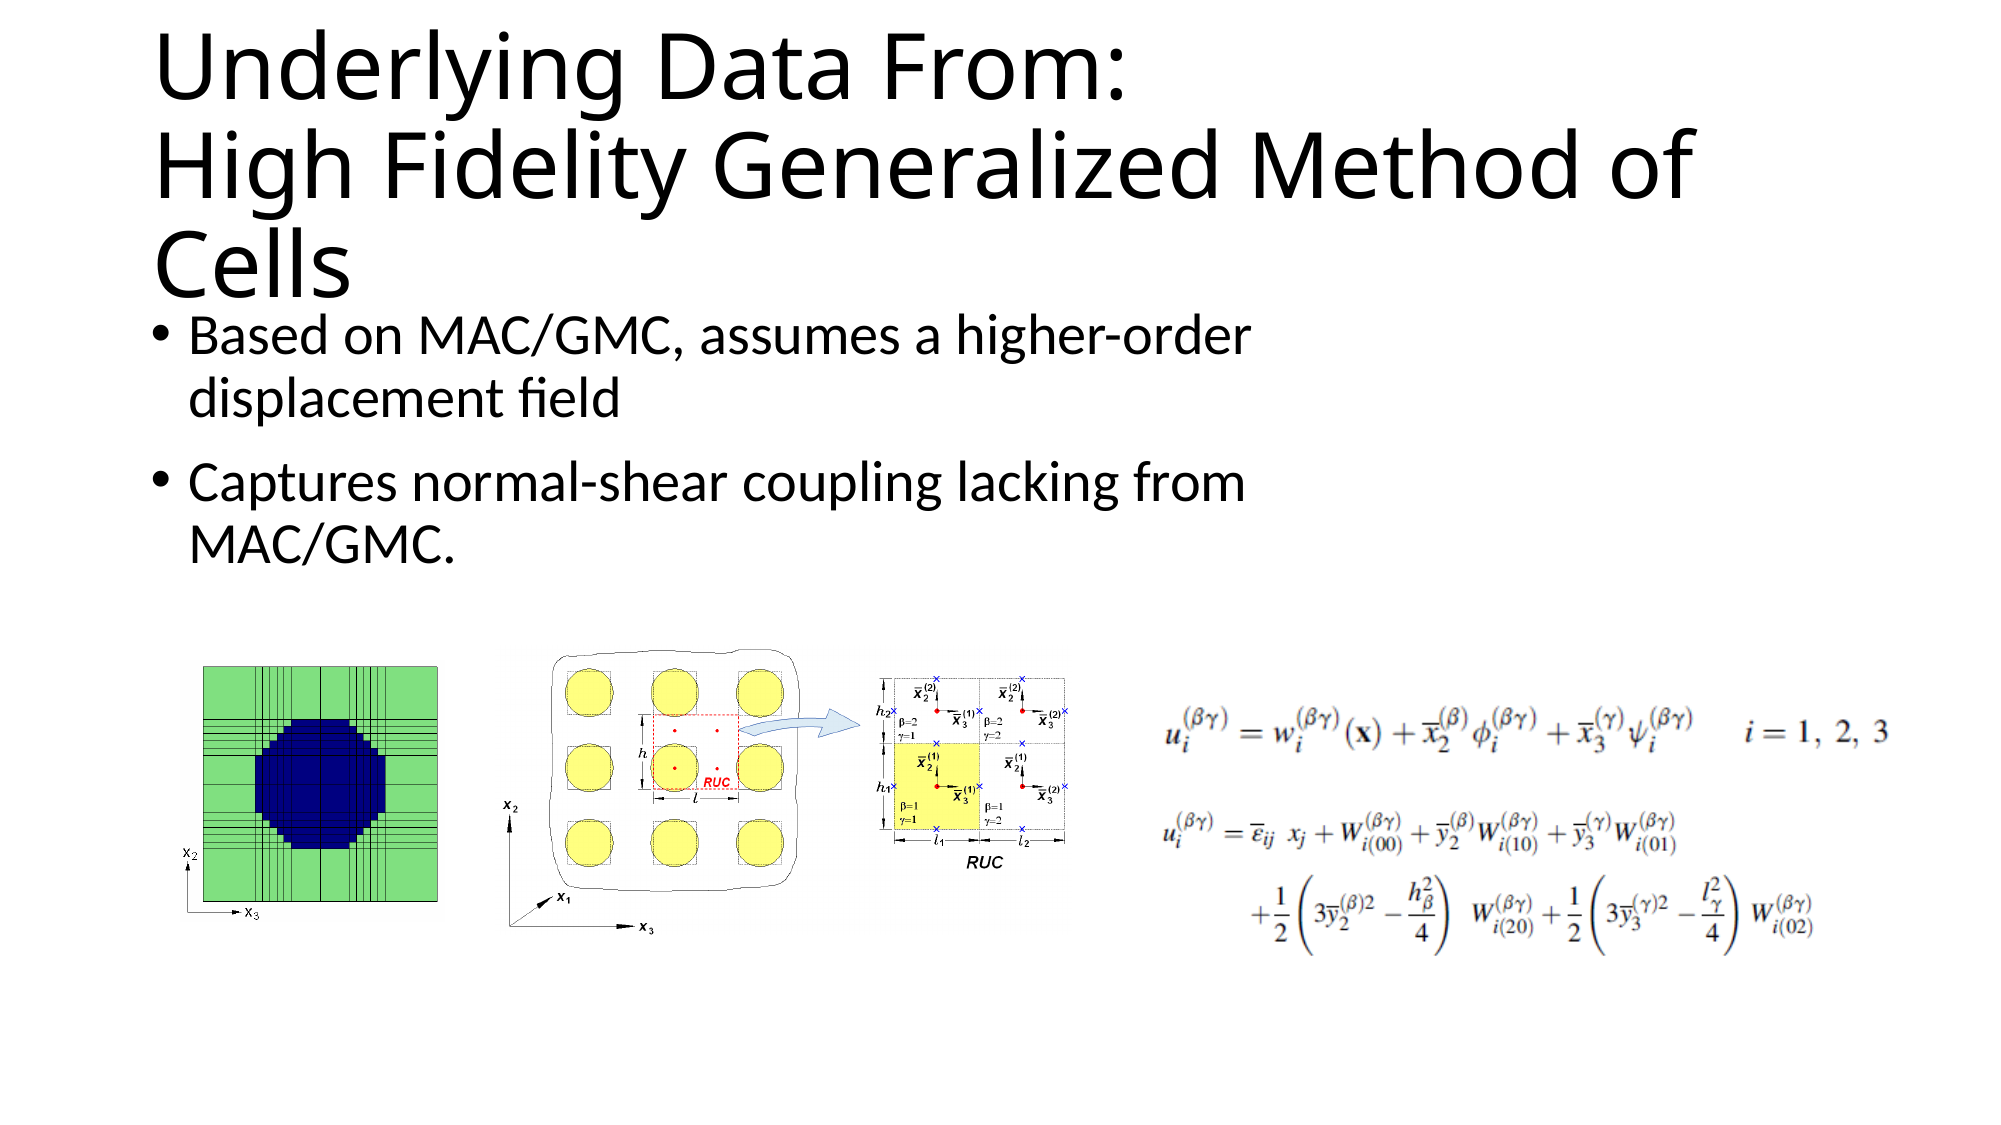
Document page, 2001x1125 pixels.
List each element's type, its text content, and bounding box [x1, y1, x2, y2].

picture [1155, 689, 1906, 769]
picture [1153, 797, 1829, 964]
picture [180, 660, 445, 922]
picture [495, 645, 1072, 935]
list Based on MAC/GMC, assumes a higher-order displacement field Captures normal-shear coupling lacking from MAC/GMC. [135, 296, 1499, 1011]
title Underlying Data From: High Fidelity Generalized Method of Cells [137, 59, 1863, 278]
